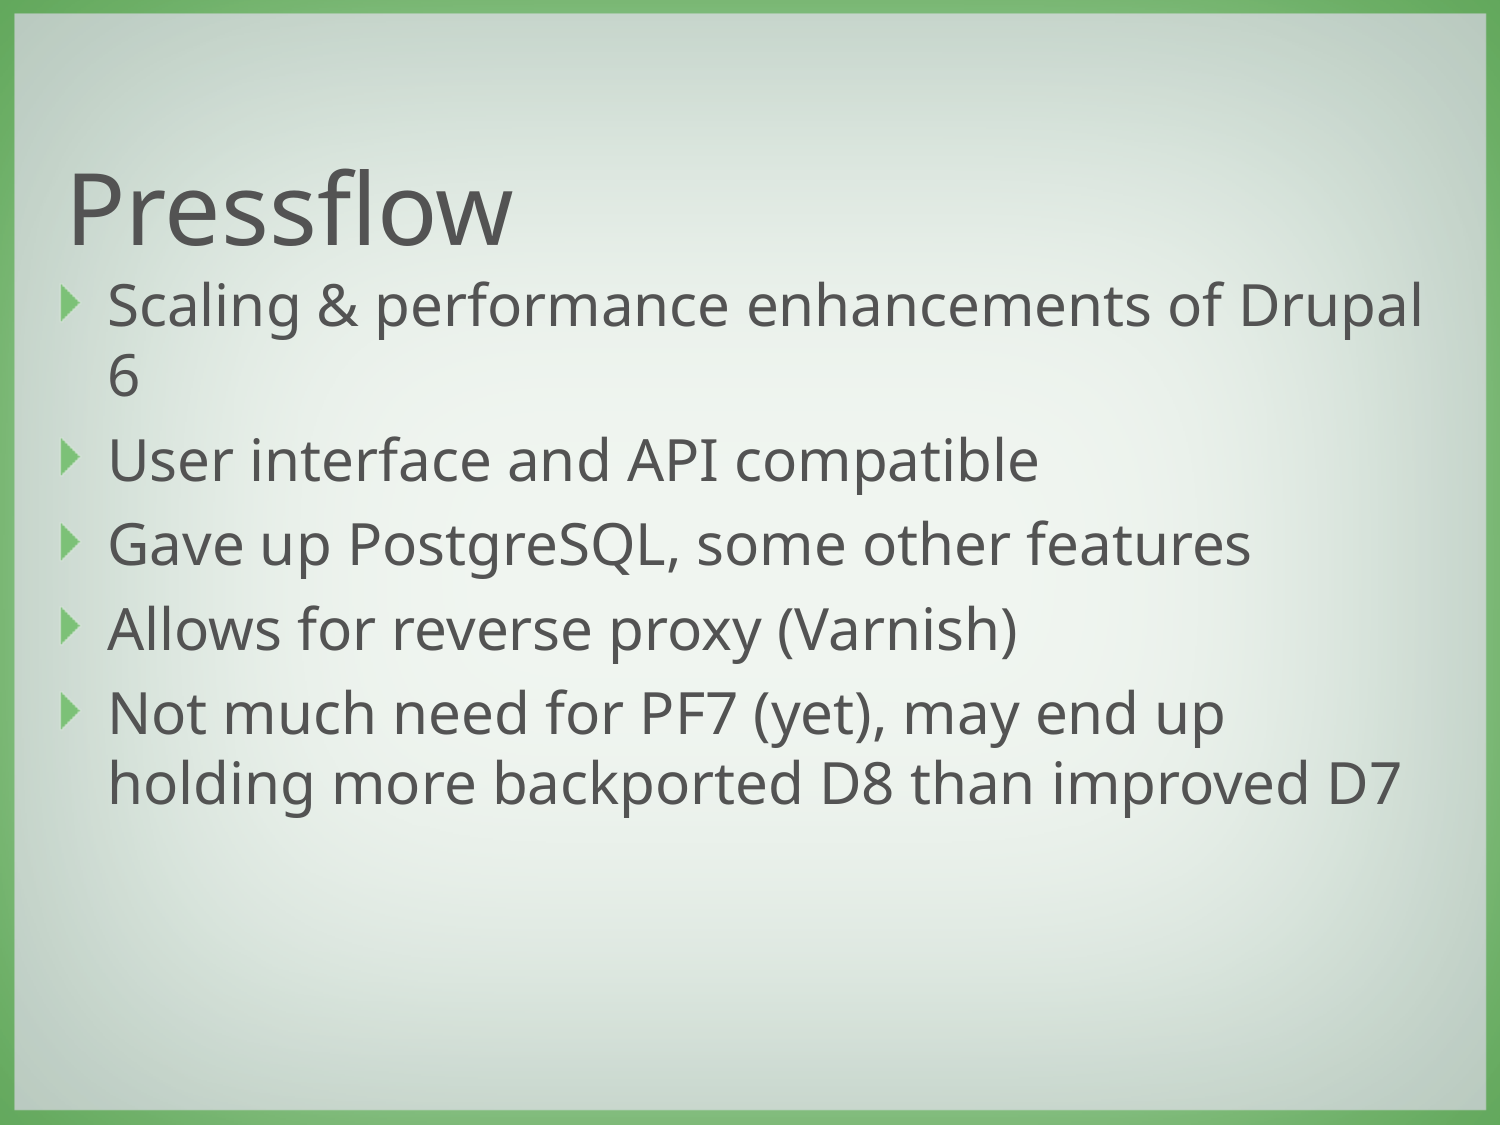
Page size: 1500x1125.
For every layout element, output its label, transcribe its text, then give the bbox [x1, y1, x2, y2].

list Scaling & performance enhancements of Drupal 6 User interface and API compatible Gave up PostgreSQL, some other features Allows for reverse proxy (Varnish) Not much need for PF7 (yet), may end up holding more backported D8 than improved D7 [36, 260, 1443, 911]
title Pressflow [50, 137, 1457, 274]
picture [0, 0, 1500, 1125]
